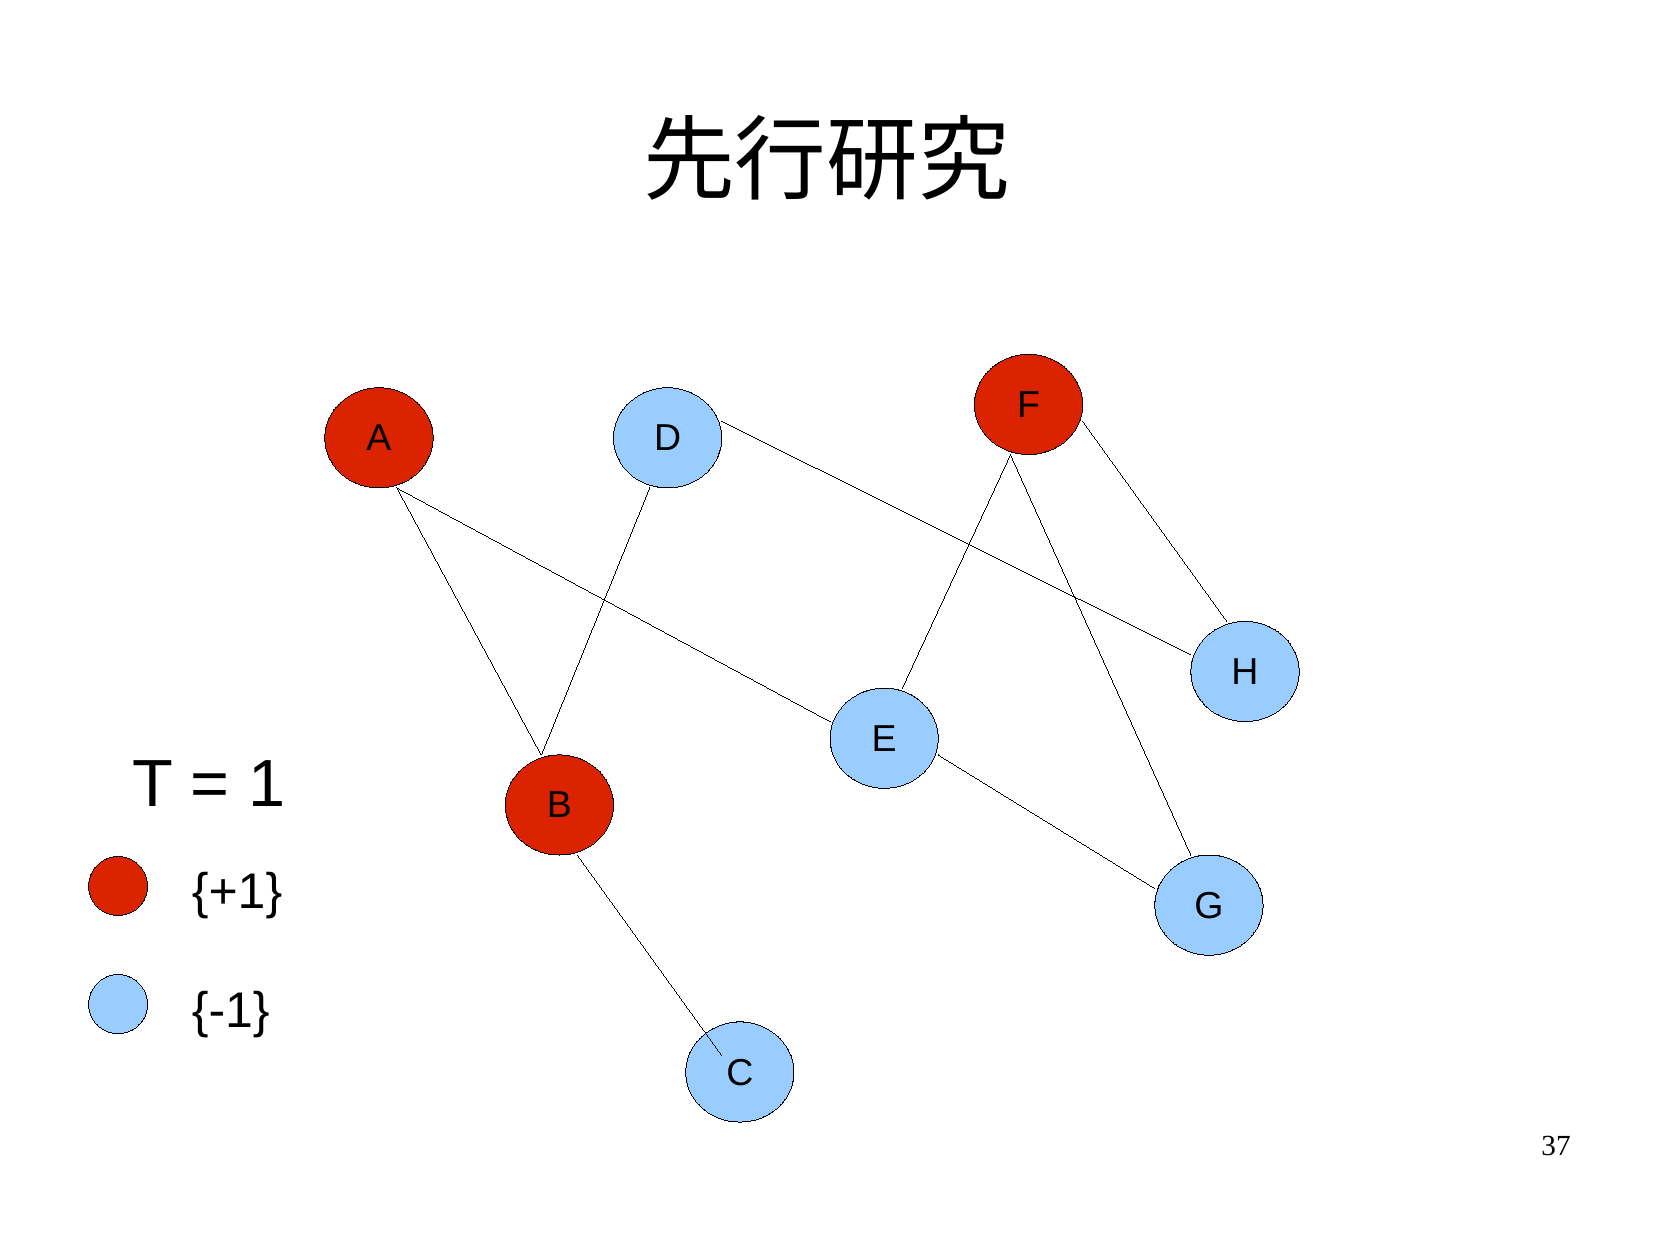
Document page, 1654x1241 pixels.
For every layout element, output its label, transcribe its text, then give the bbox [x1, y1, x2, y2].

text_box [88, 974, 148, 1034]
text_box F [974, 354, 1083, 455]
text_box D [613, 387, 722, 488]
text_box [88, 856, 148, 916]
list [82, 236, 1536, 1093]
text_box E [830, 688, 939, 789]
text_box C [685, 1021, 794, 1123]
text_box {+1} [177, 856, 384, 927]
text_box H [1190, 621, 1300, 722]
text_box B [505, 754, 614, 856]
text_box A [324, 387, 434, 488]
text_box {-1} [177, 974, 384, 1046]
text_box G [1154, 855, 1264, 956]
title 先行研究 [82, 49, 1571, 257]
text_box T = 1 [118, 738, 325, 828]
